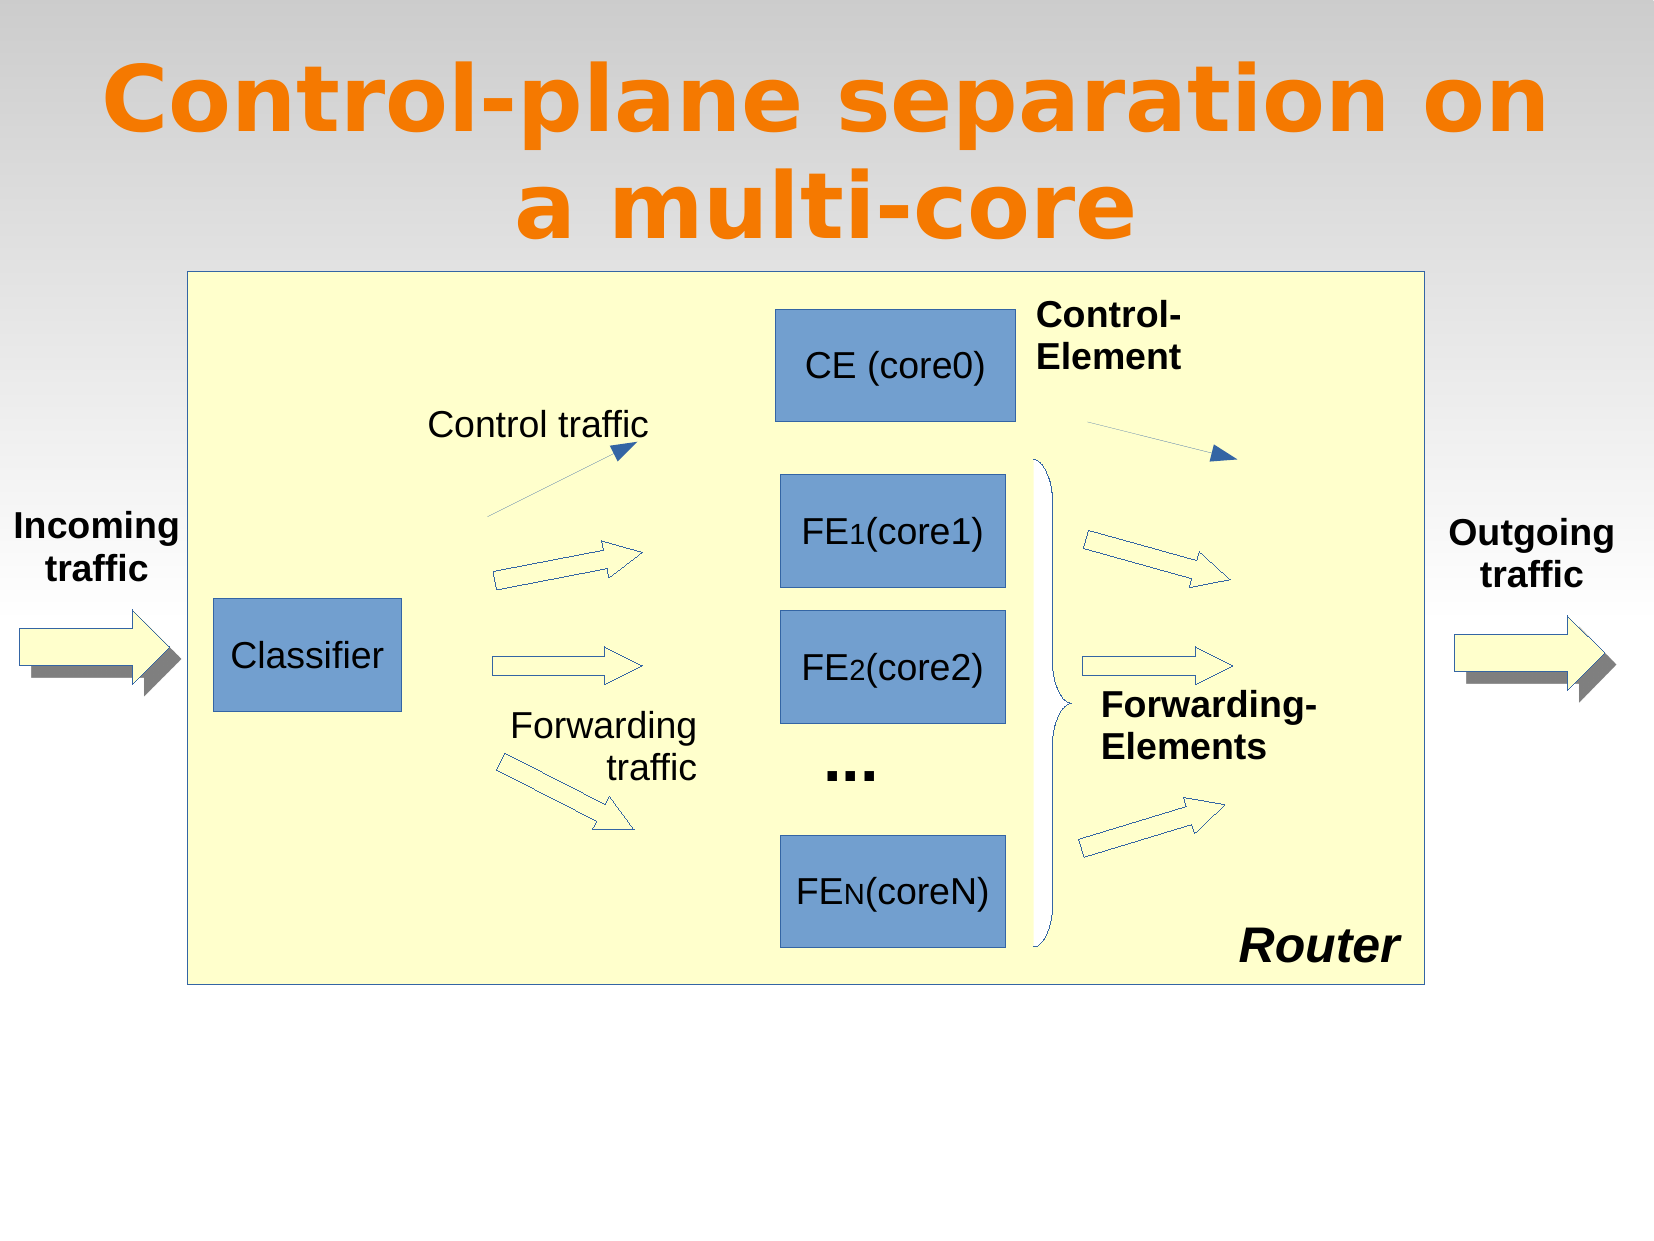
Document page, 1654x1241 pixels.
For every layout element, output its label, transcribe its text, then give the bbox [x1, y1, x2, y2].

text_box Outgoing traffic [1419, 503, 1645, 616]
text_box [1454, 616, 1605, 691]
text_box FE2(core2) [780, 610, 1006, 724]
text_box [187, 271, 1425, 985]
text_box ... [808, 713, 959, 804]
text_box [19, 609, 170, 685]
text_box Incoming traffic [0, 497, 210, 610]
text_box Forwarding traffic [436, 697, 712, 797]
title Control-plane separation on a multi-core [82, 46, 1571, 261]
text_box Forwarding-Elements [1086, 676, 1387, 776]
text_box Control-Element [1021, 286, 1247, 386]
text_box Control traffic [412, 396, 689, 460]
text_box Router [1223, 909, 1449, 981]
text_box FE1(core1) [780, 474, 1006, 588]
text_box CE (core0) [775, 309, 1016, 422]
text_box Classifier [213, 598, 402, 712]
text_box FEN(coreN) [780, 835, 1006, 948]
